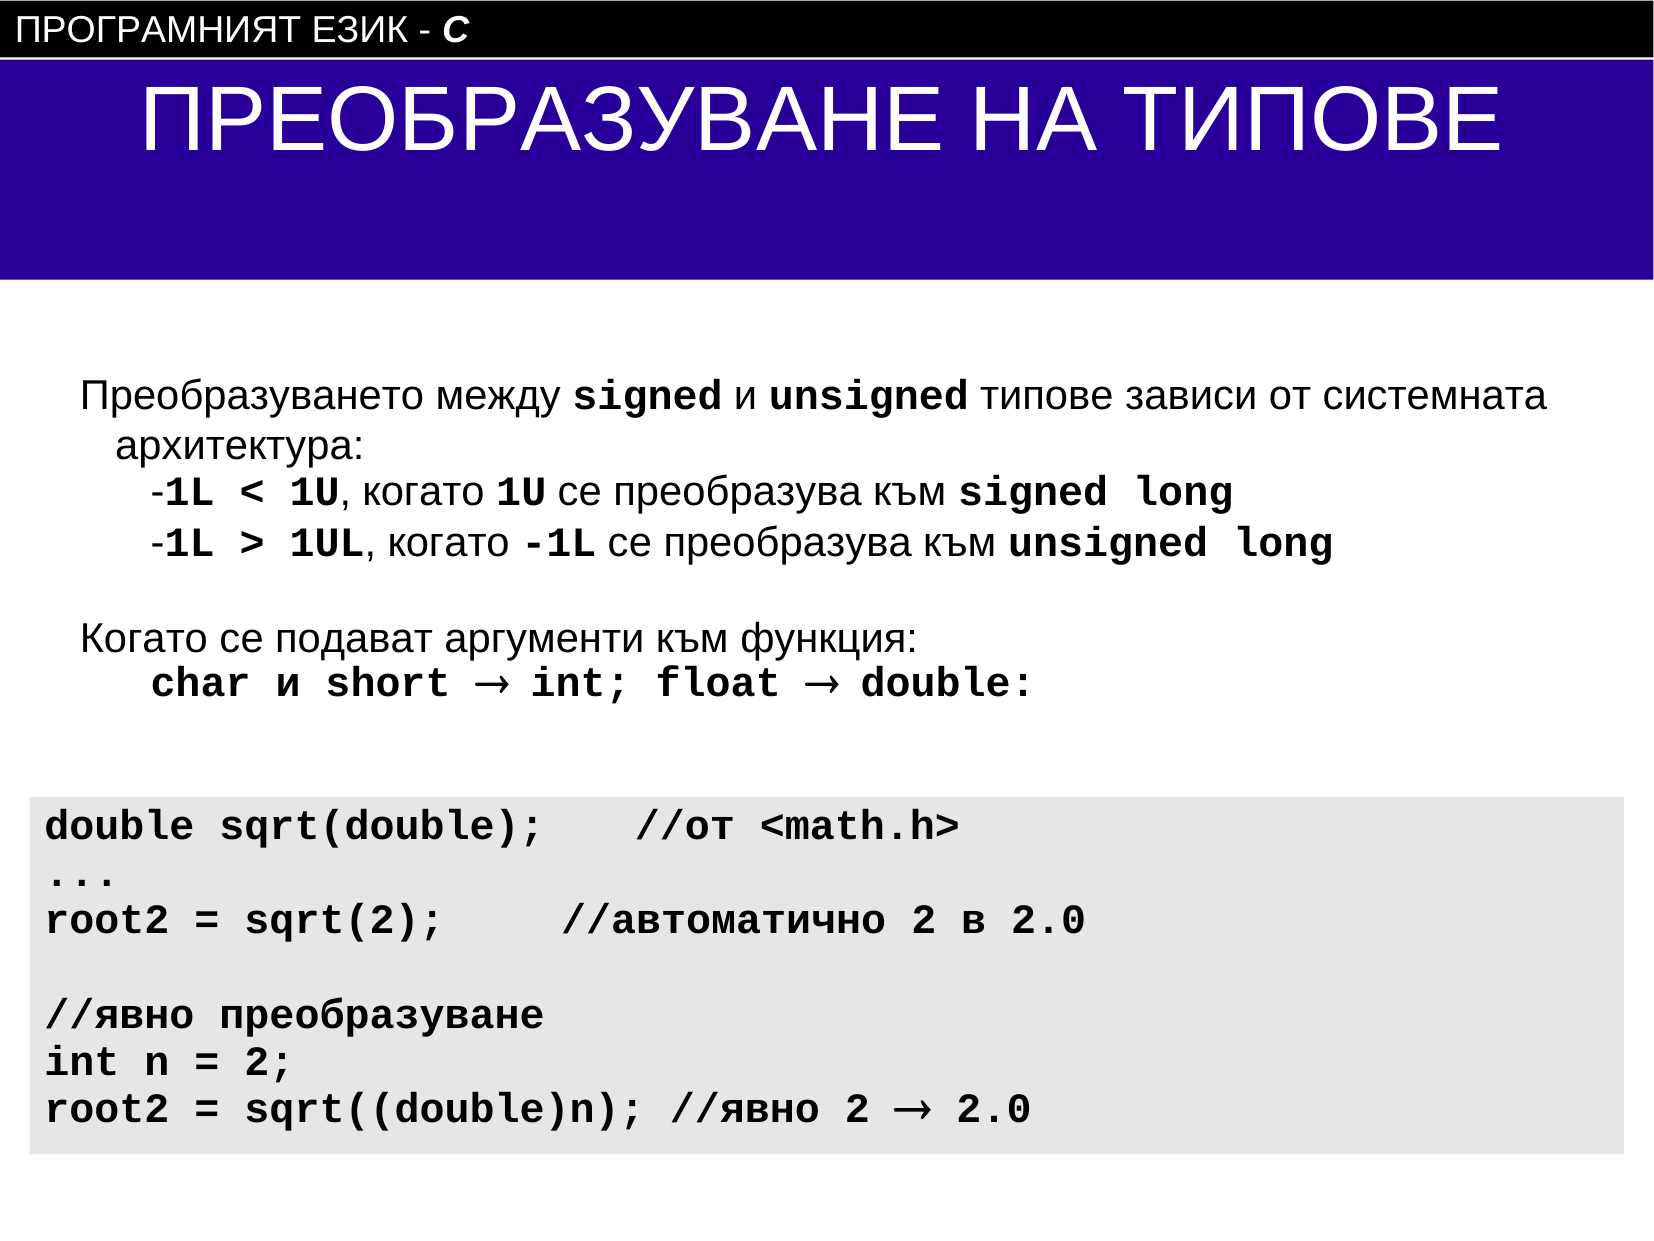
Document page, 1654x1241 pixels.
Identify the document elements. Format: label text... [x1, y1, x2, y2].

text_box ПРОГРАМНИЯT ЕЗИК - С [0, 0, 1654, 58]
text_box ПРЕОБРАЗУВАНЕ НА ТИПОВЕ [0, 59, 1654, 280]
text_box double sqrt(double); //от <math.h> ... root2 = sqrt(2); //автоматично 2 в 2.0 //явно преобразуване int n = 2; root2 = sqrt((double)n); //явно 2  2.0 [29, 797, 1625, 1155]
text_box Преобразуването между signed и unsigned типове зависи от системната архитектура: -1L < 1U, когато 1U се преобразува към signed long -1L > 1UL, когато -1L се преобразува към unsigned long Когато се подават аргументи към функция: char и short  int; float  double: [29, 364, 1625, 771]
